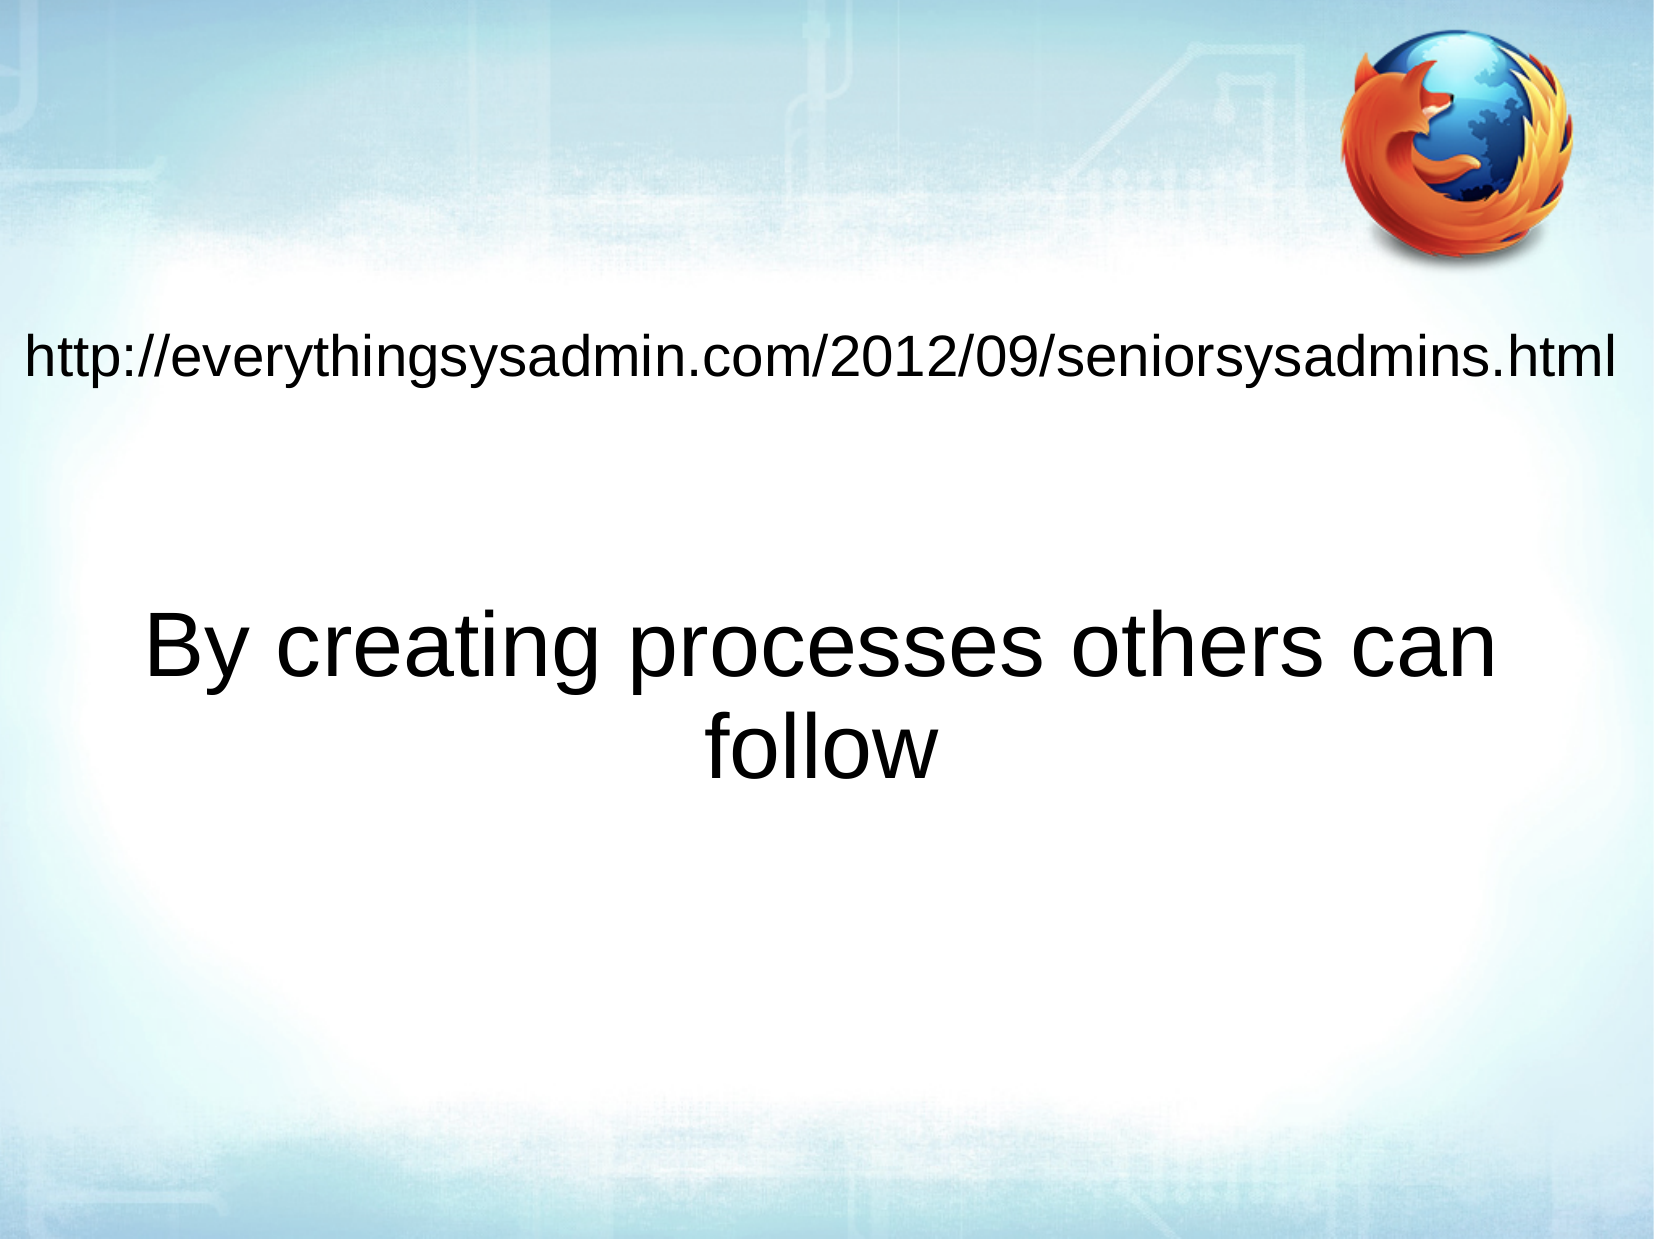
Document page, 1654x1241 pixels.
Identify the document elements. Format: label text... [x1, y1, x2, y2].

picture [0, 0, 1654, 1239]
title http://everythingsysadmin.com/2012/09/seniorsysadmins.html By creating processes others can follow [13, 379, 1630, 956]
